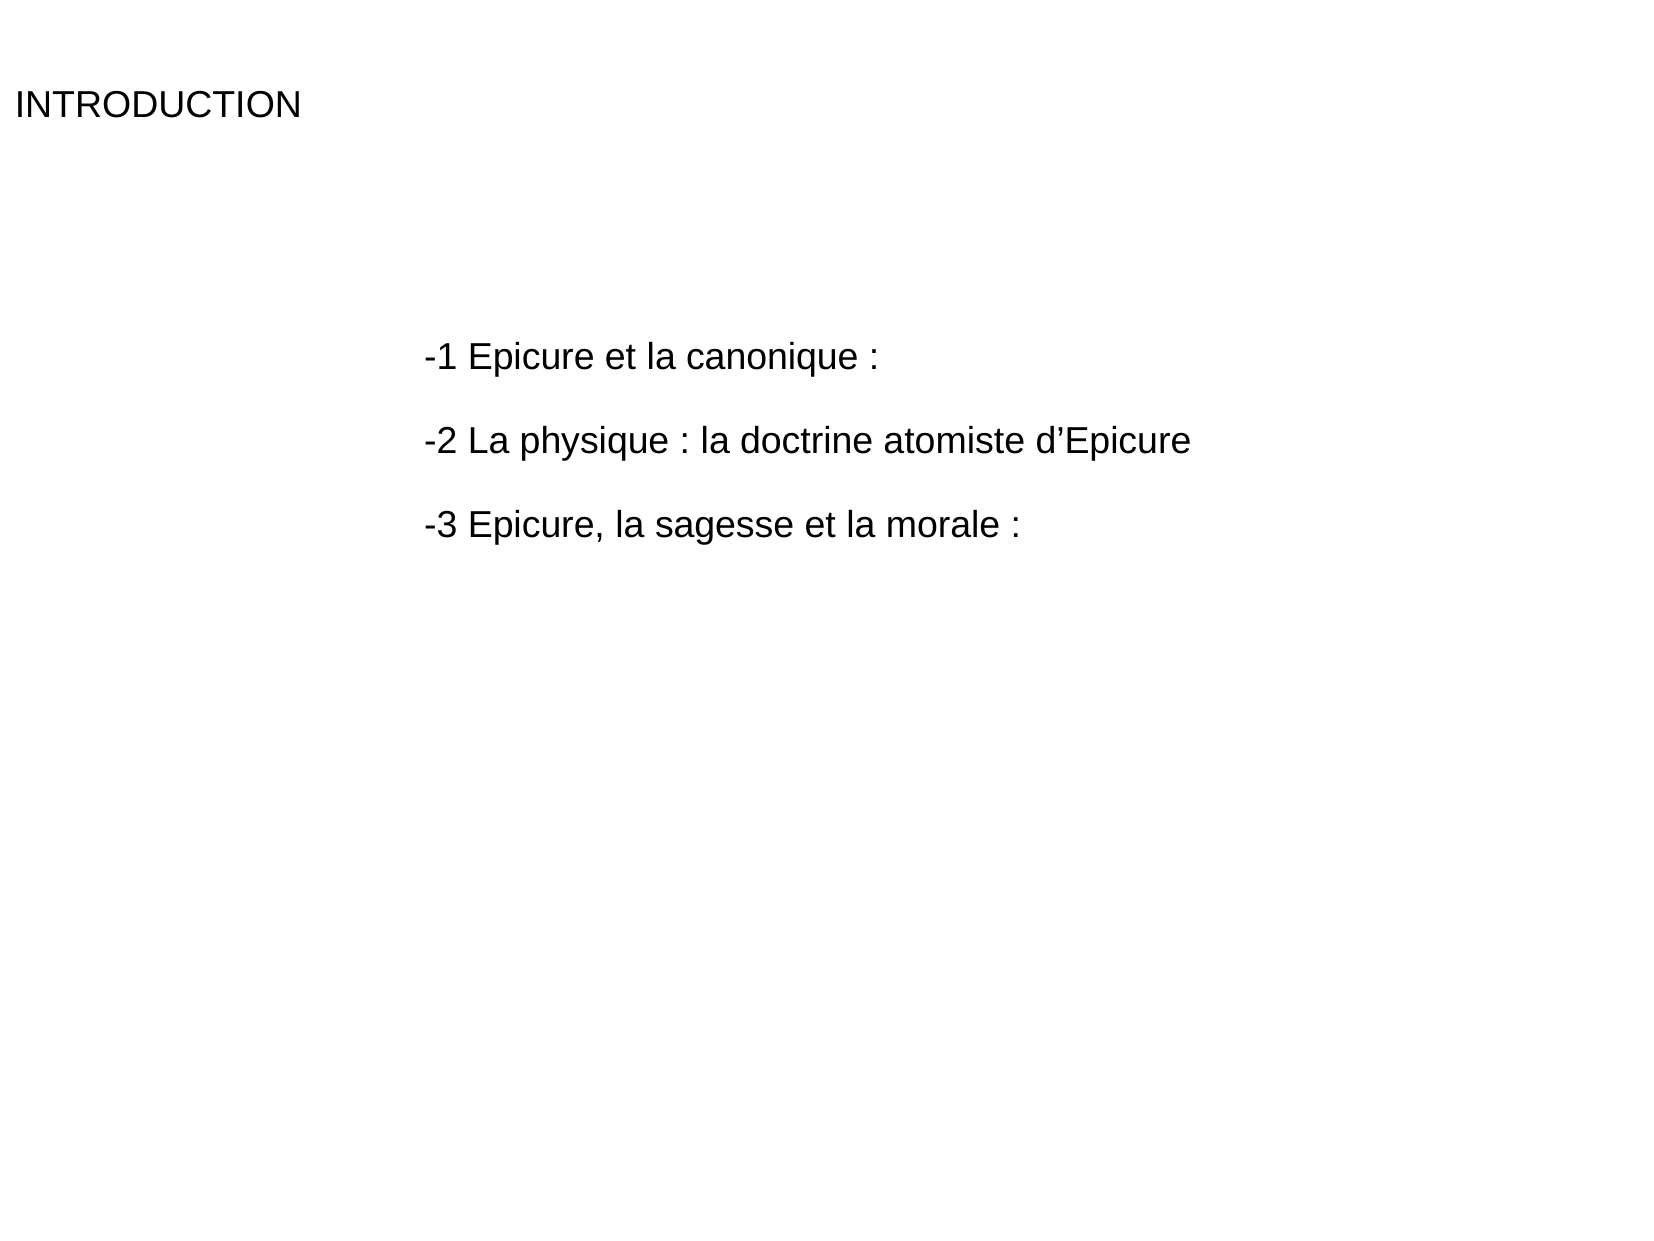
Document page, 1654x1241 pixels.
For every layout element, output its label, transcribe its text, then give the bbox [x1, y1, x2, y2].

text_box INTRODUCTION -1 Epicure et la canonique : -2 La physique : la doctrine atomiste d’Epicure -3 Epicure, la sagesse et la morale : [0, 34, 1654, 1004]
